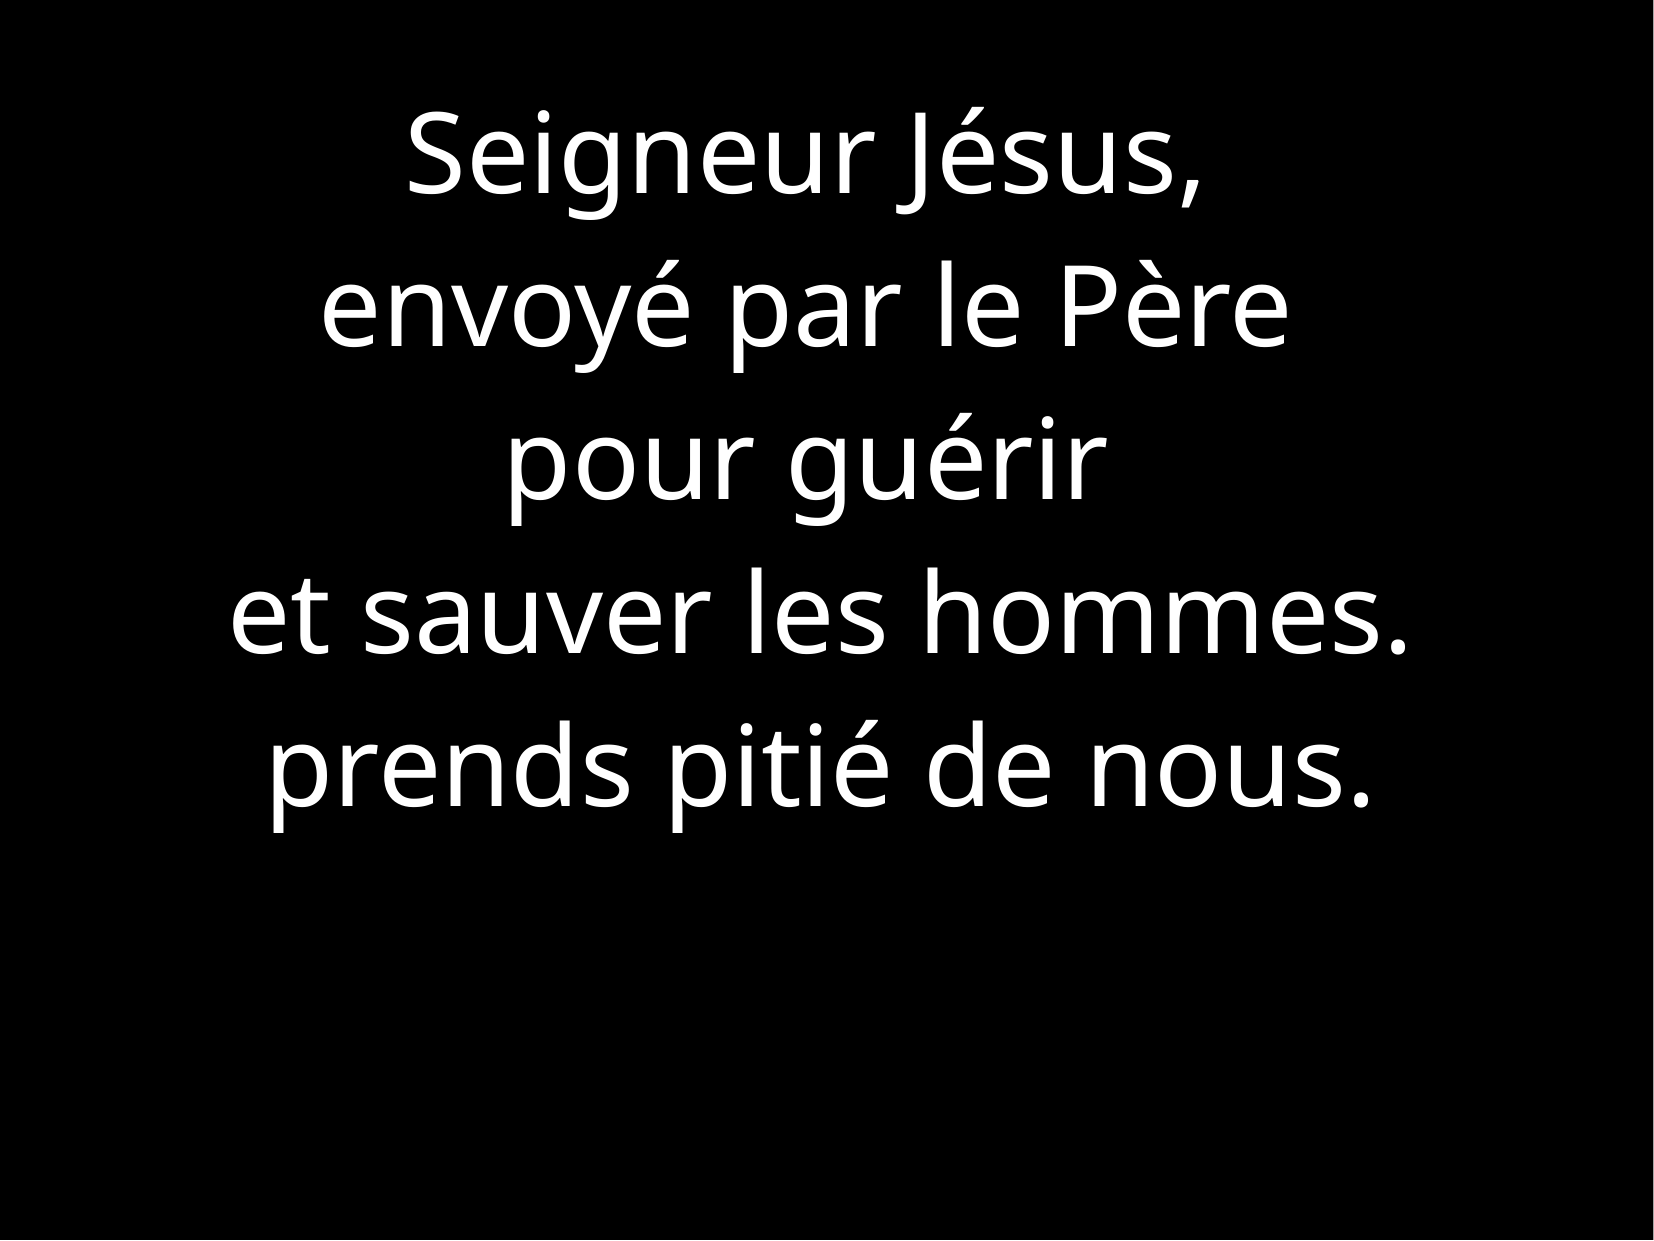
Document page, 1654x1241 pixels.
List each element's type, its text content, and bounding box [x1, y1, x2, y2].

subtitle Seigneur Jésus, envoyé par le Père pour guérir et sauver les hommes. prends pitié de nous. [76, 37, 1565, 1182]
